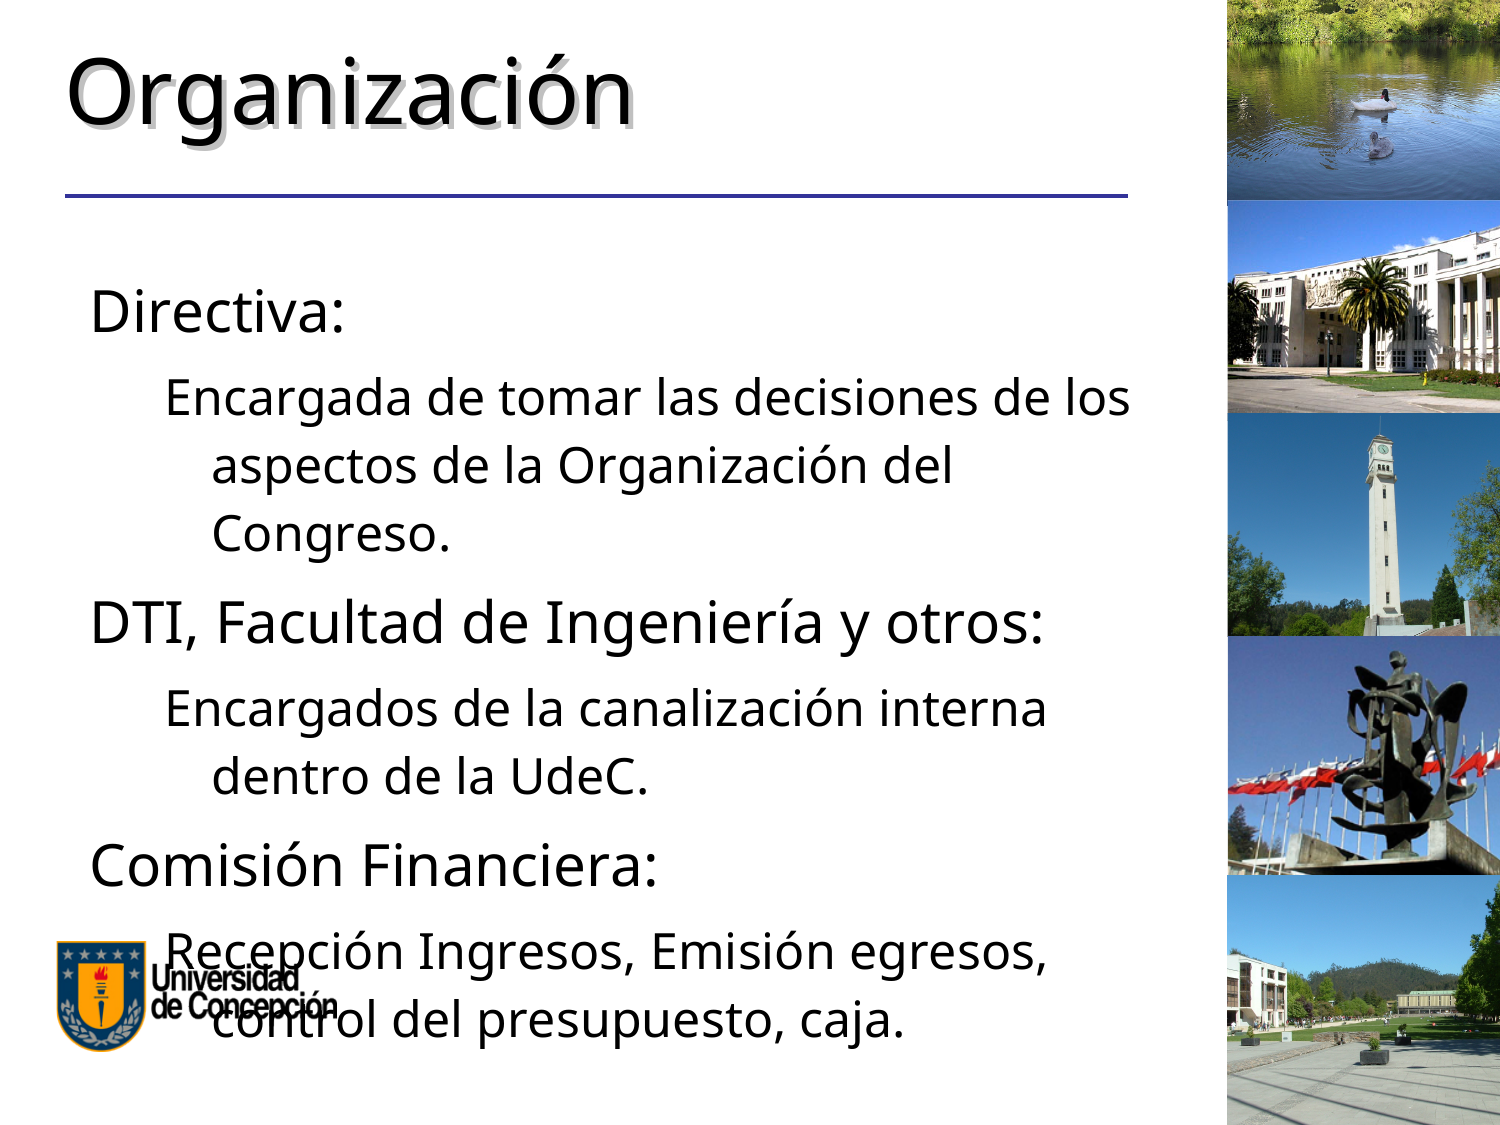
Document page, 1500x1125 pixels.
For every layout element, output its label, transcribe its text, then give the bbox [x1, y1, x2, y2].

picture [1227, 0, 1500, 1125]
picture [56, 941, 74, 1052]
title Organización [49, 0, 1223, 184]
list Directiva: Encargada de tomar las decisiones de los aspectos de la Organización del Congreso. DTI, Facultad de Ingeniería y otros: Encargados de la canalización interna dentro de la UdeC. Comisión Financiera: Recepción Ingresos, Emisión egresos, control del presupuesto, caja. [74, 262, 1223, 1096]
